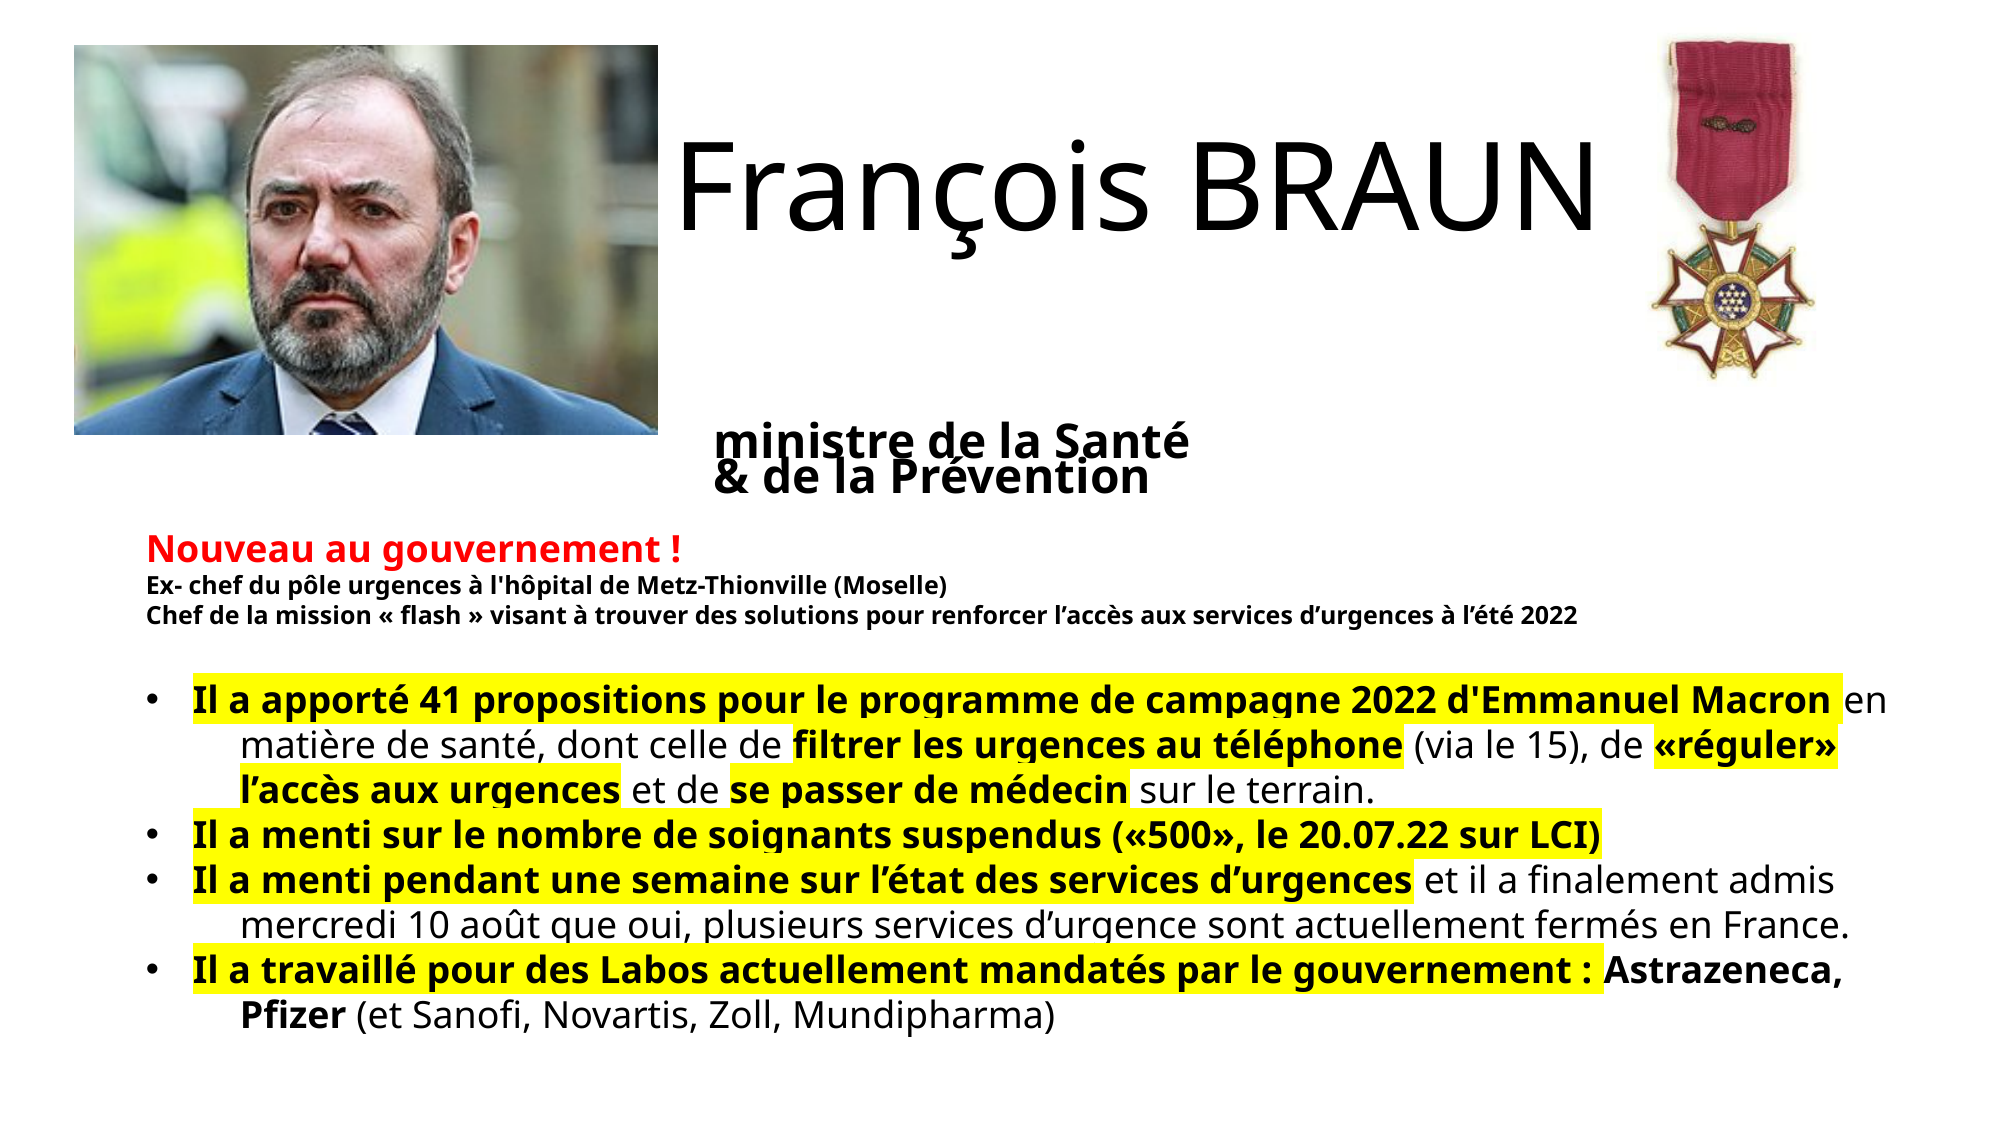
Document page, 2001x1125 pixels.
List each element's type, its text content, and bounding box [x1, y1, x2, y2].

title François BRAUN [658, 82, 1645, 300]
picture [74, 45, 658, 435]
text_box ministre de la Santé & de la Prévention [698, 298, 1926, 633]
picture [1645, 28, 1820, 387]
text_box Nouveau au gouvernement ! Ex- chef du pôle urgences à l'hôpital de Metz-Thionville (Moselle) Chef de la mission « flash » visant à trouver des solutions pour renforcer l’accès aux services d’urgences à l’été 2022 [130, 517, 1646, 639]
text_box Il a apporté 41 propositions pour le programme de campagne 2022 d'Emmanuel Macron en matière de santé, dont celle de filtrer les urgences au téléphone (via le 15), de «réguler» l’accès aux urgences et de se passer de médecin sur le terrain. Il a menti sur le nombre de soignants suspendus («500», le 20.07.22 sur LCI) Il a menti pendant une semaine sur l’état des services d’urgences et il a finalement admis mercredi 10 août que oui, plusieurs services d’urgence sont actuellement fermés en France. Il a travaillé pour des Labos actuellement mandatés par le gouvernement : Astrazeneca, Pfizer (et Sanofi, Novartis, Zoll, Mundipharma) [130, 668, 1926, 1093]
